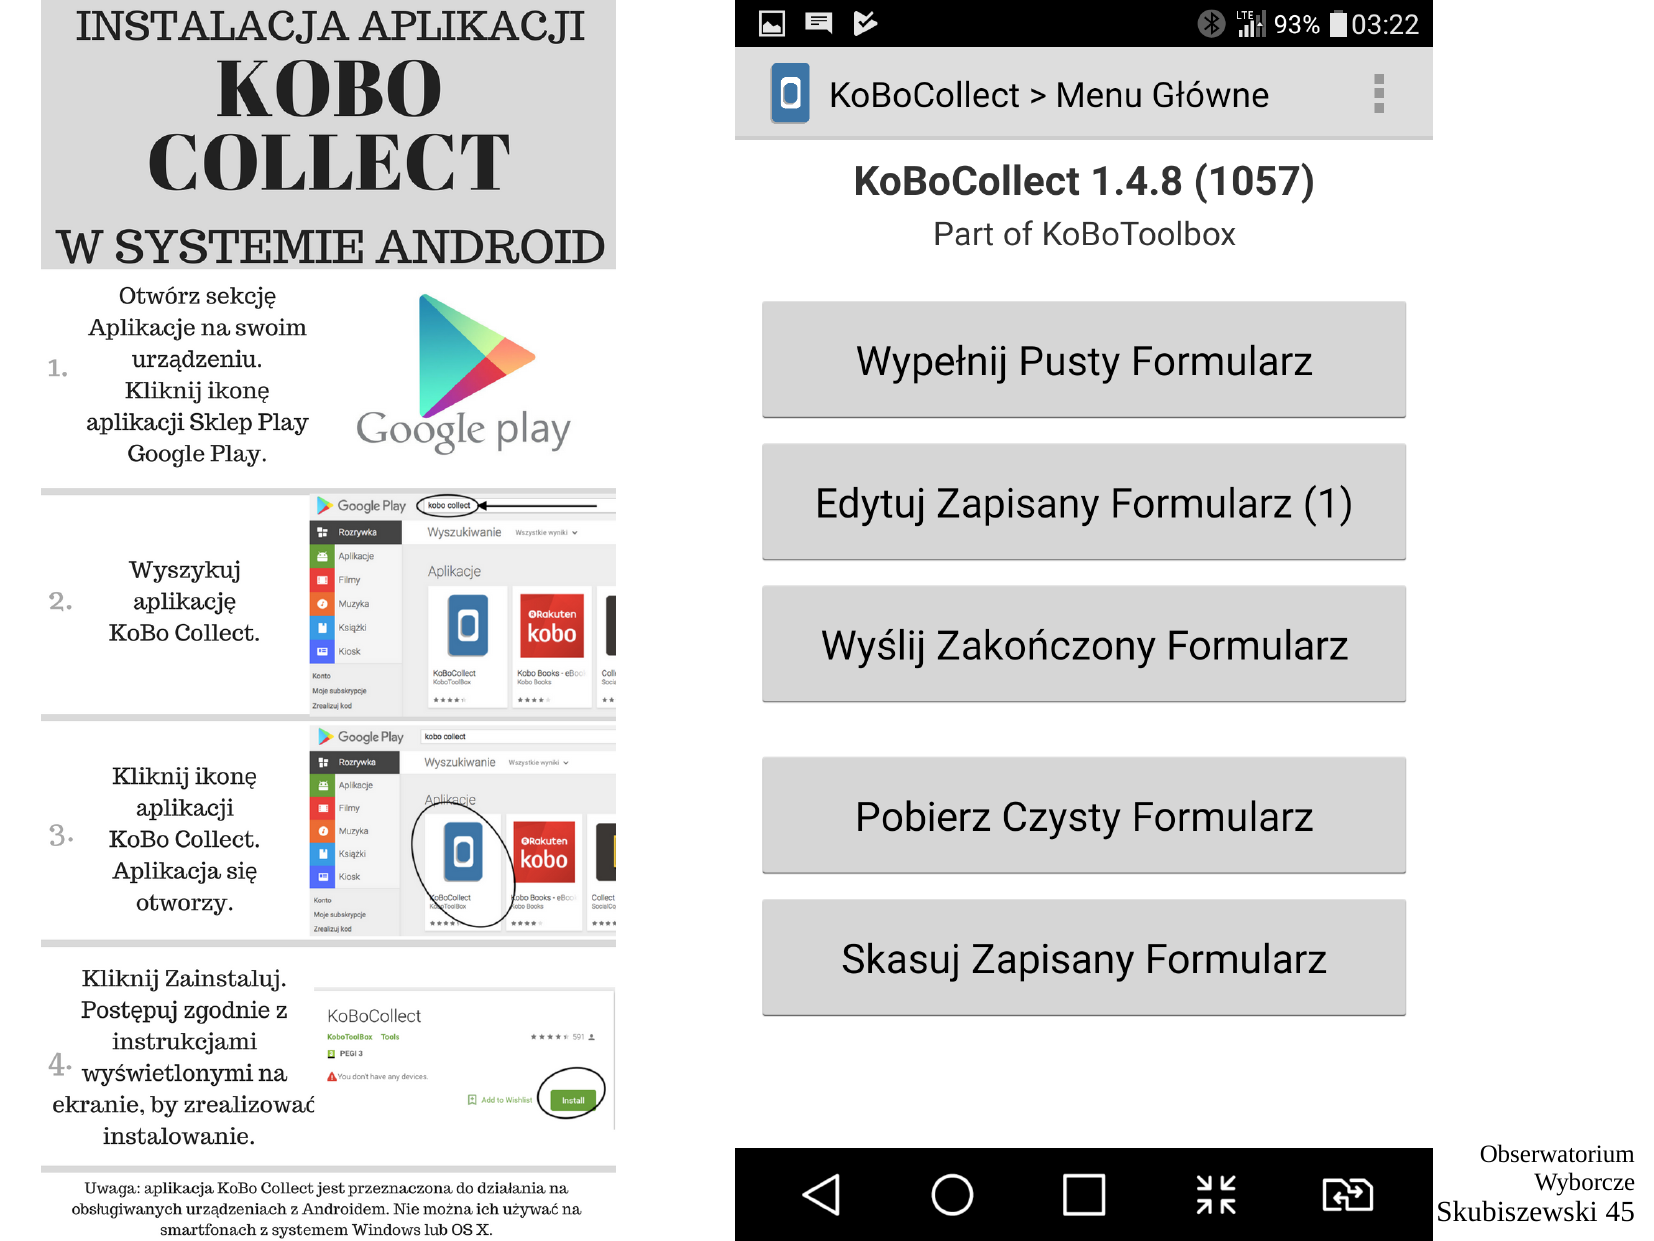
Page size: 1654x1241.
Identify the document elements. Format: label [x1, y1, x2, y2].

picture [41, 0, 616, 1241]
picture [735, 0, 1433, 1241]
